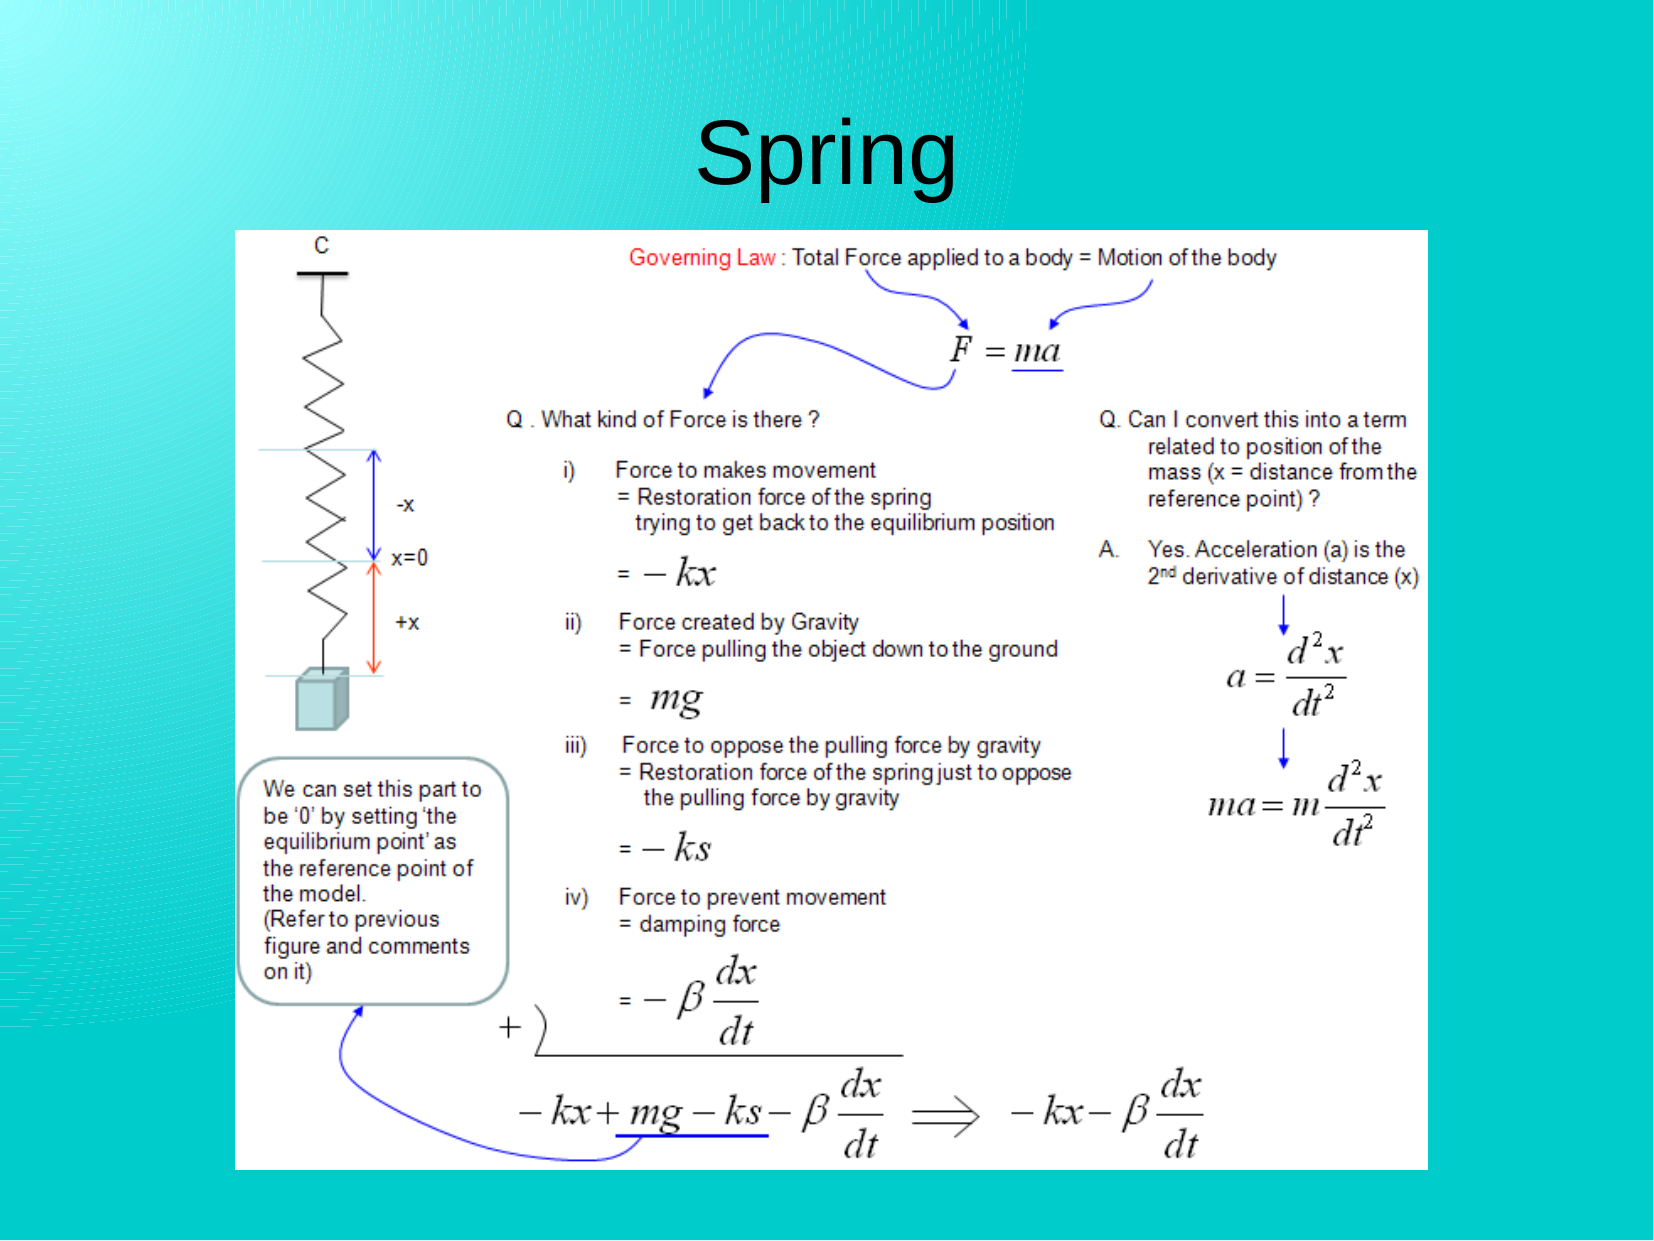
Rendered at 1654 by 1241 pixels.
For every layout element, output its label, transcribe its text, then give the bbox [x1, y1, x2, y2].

title Spring [82, 49, 1571, 257]
picture [235, 230, 1428, 1170]
